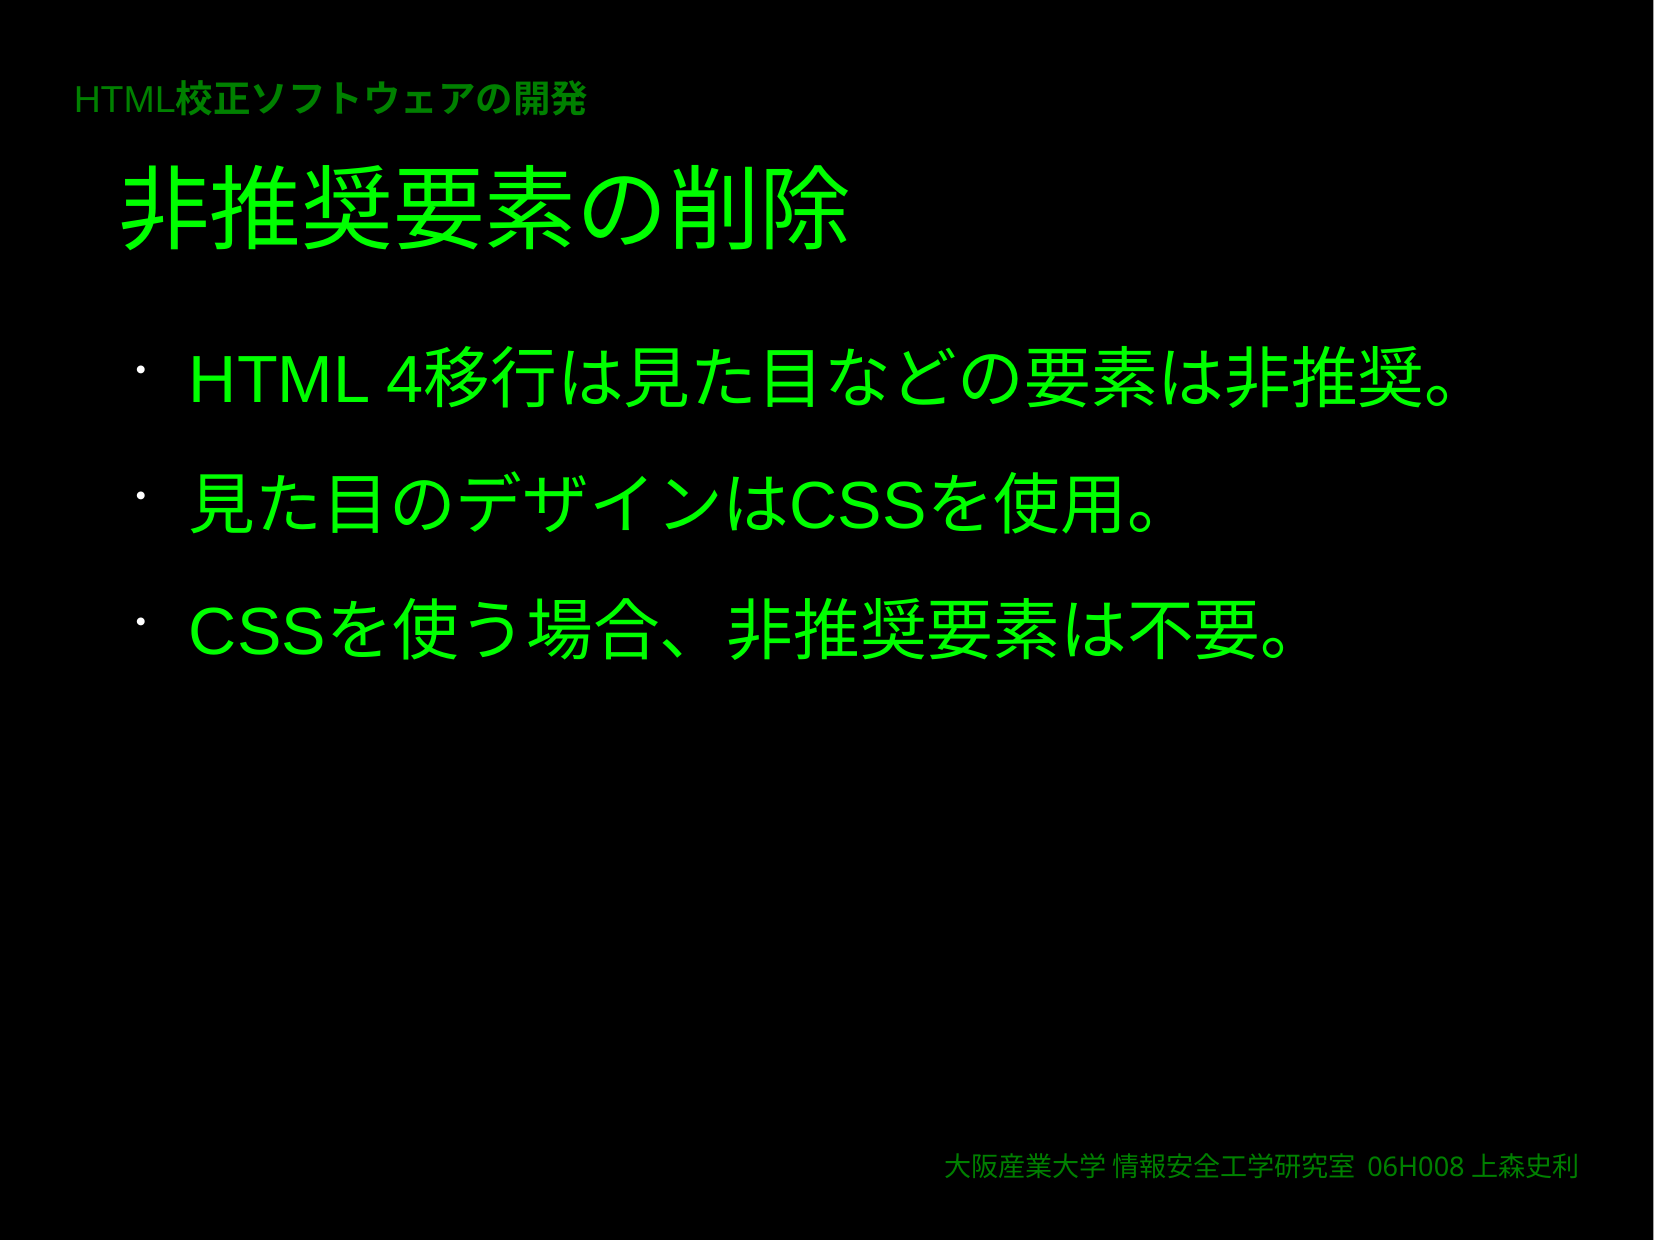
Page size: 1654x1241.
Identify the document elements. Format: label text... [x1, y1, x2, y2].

list HTML 4移行は見た目などの要素は非推奨。 見た目のデザインはCSSを使用。 CSSを使う場合、非推奨要素は不要。 [118, 324, 1595, 1078]
title 非推奨要素の削除 [118, 152, 1601, 252]
